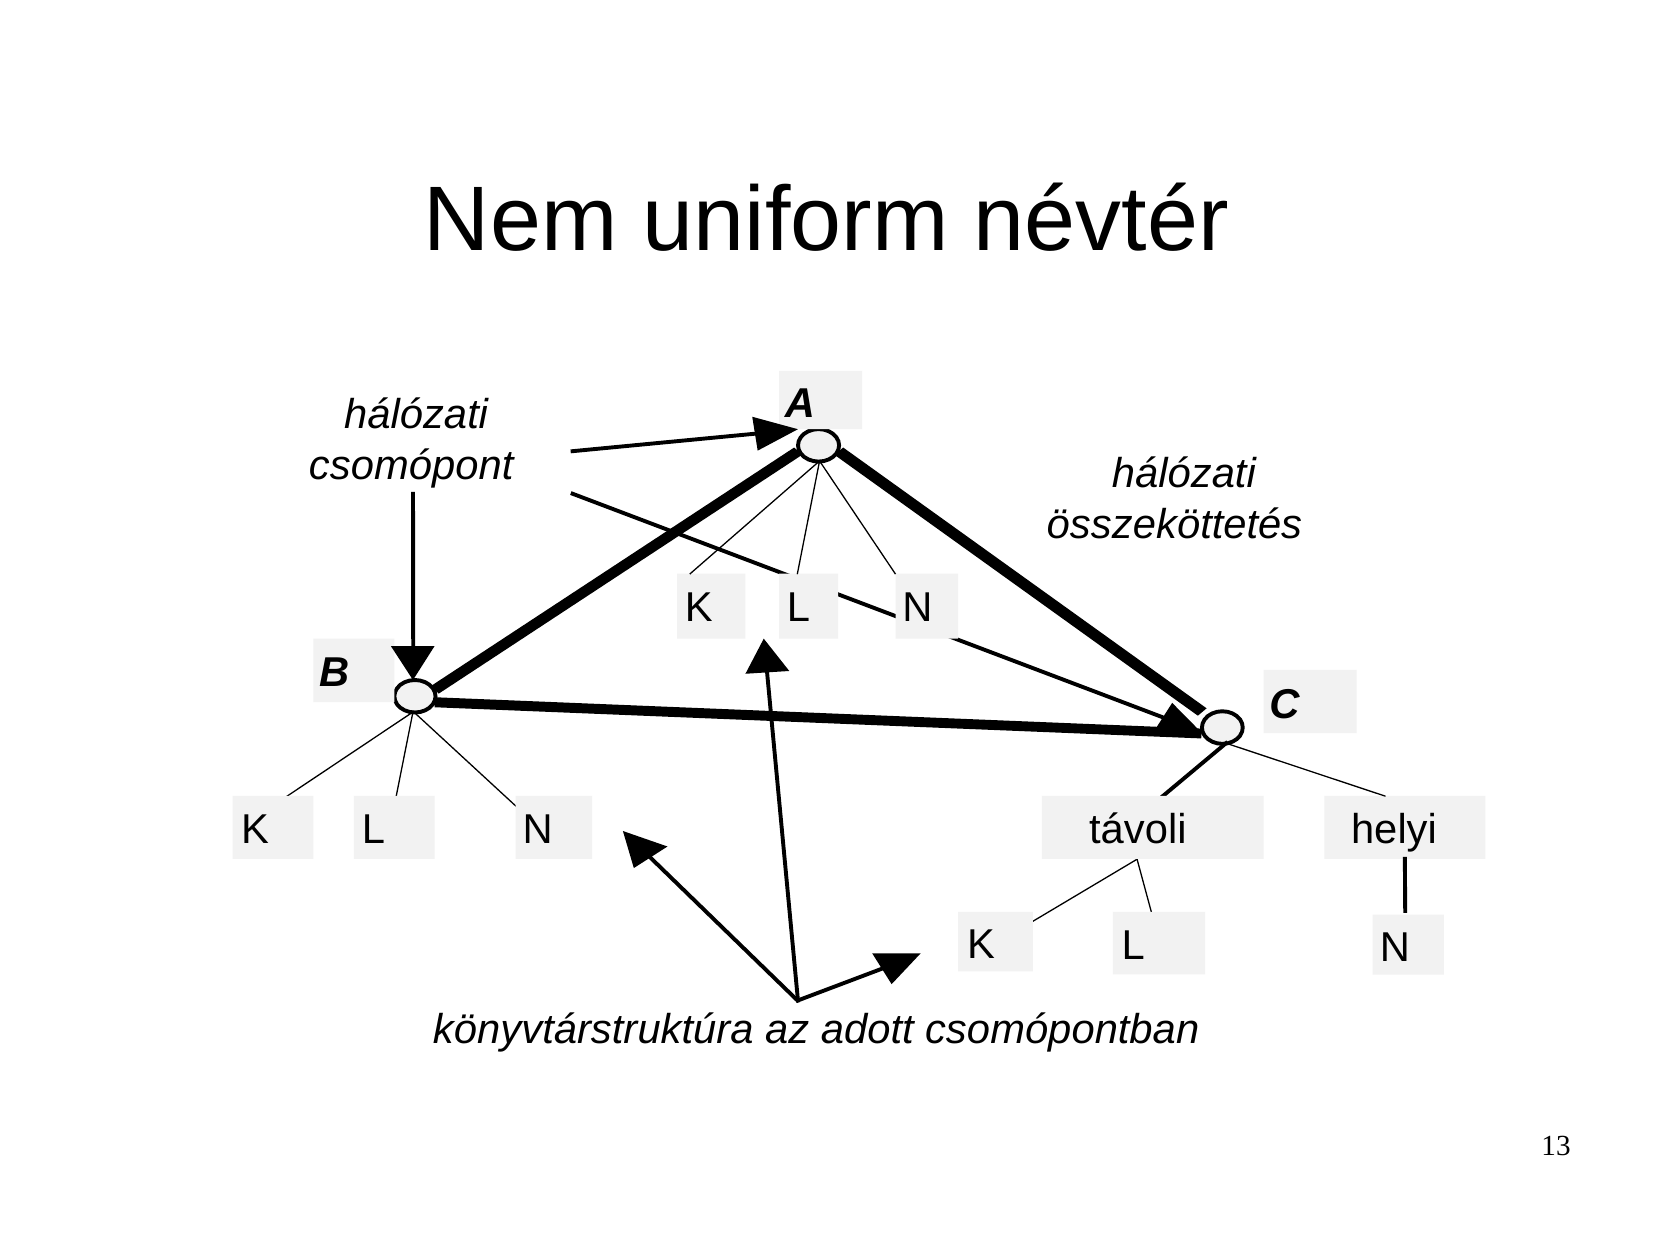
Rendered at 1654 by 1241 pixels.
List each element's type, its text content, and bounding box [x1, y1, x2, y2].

text_box C [1269, 676, 1300, 727]
text_box hálózati [344, 386, 489, 437]
text_box csomópont [308, 437, 514, 488]
text_box N [522, 801, 553, 852]
text_box K [685, 579, 713, 630]
text_box helyi [1351, 801, 1438, 852]
text_box N [1379, 920, 1411, 971]
text_box L [361, 801, 386, 852]
text_box könyvtárstruktúra az adott csomópontban [432, 1001, 1200, 1052]
text_box L [1121, 917, 1146, 968]
text_box távoli [1089, 801, 1187, 852]
title Nem uniform névtér [124, 110, 1530, 317]
text_box K [966, 916, 995, 967]
text_box B [319, 645, 350, 696]
text_box [165, 330, 1531, 1078]
text_box összeköttetés [1046, 496, 1303, 547]
text_box K [240, 801, 269, 852]
text_box L [786, 579, 811, 630]
text_box csomópont [438, 459, 450, 477]
text_box A [796, 394, 803, 405]
text_box hálózati [1111, 445, 1256, 496]
text_box A [784, 376, 816, 427]
text_box N [902, 579, 933, 630]
